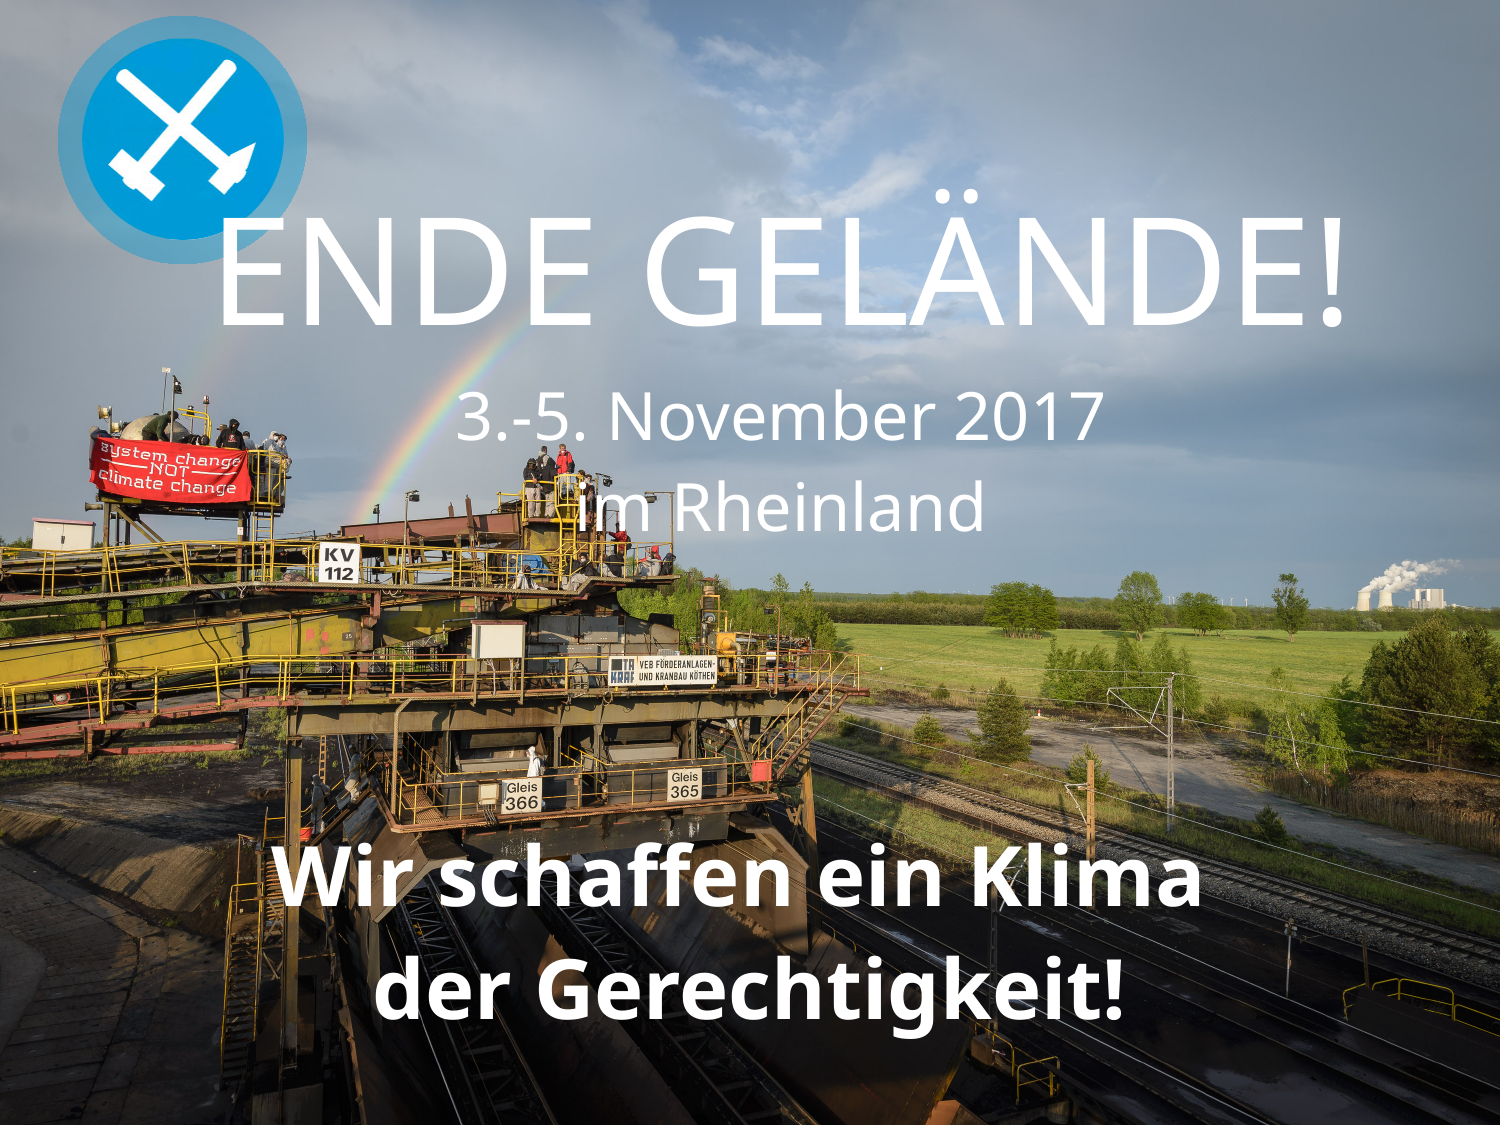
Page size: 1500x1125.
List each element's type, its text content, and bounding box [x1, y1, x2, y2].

title ENDE GELÄNDE! 3.-5. November 2017 im Rheinland [106, 129, 1457, 587]
subtitle Wir schaffen ein Klima der Gerechtigkeit! [75, 797, 1426, 1065]
picture [0, 0, 1500, 1125]
